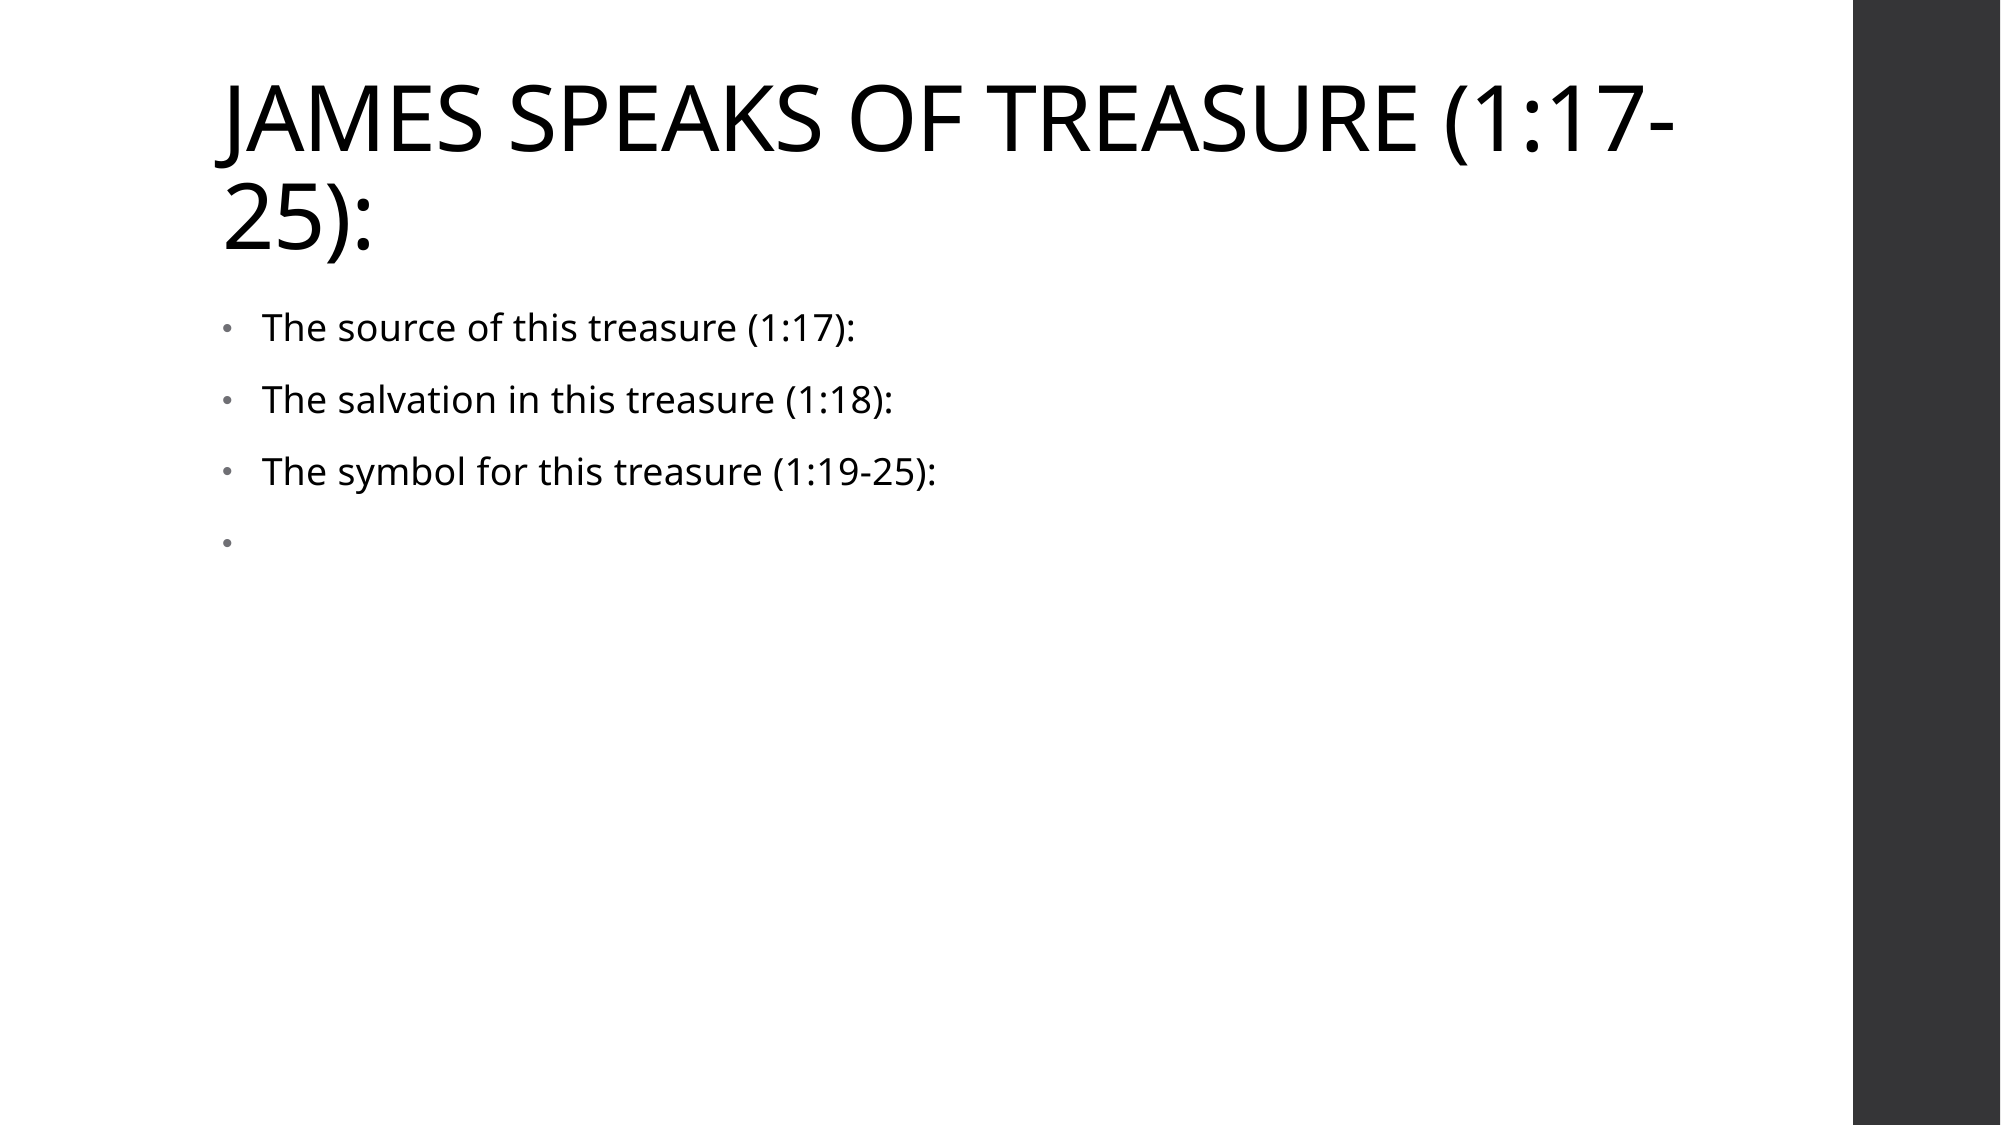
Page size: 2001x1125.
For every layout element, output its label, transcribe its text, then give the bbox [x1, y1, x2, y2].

title JAMES SPEAKS OF TREASURE (1:17-25): [206, 60, 1797, 278]
list The source of this treasure (1:17): The salvation in this treasure (1:18): The symbol for this treasure (1:19-25): [206, 299, 1617, 1014]
